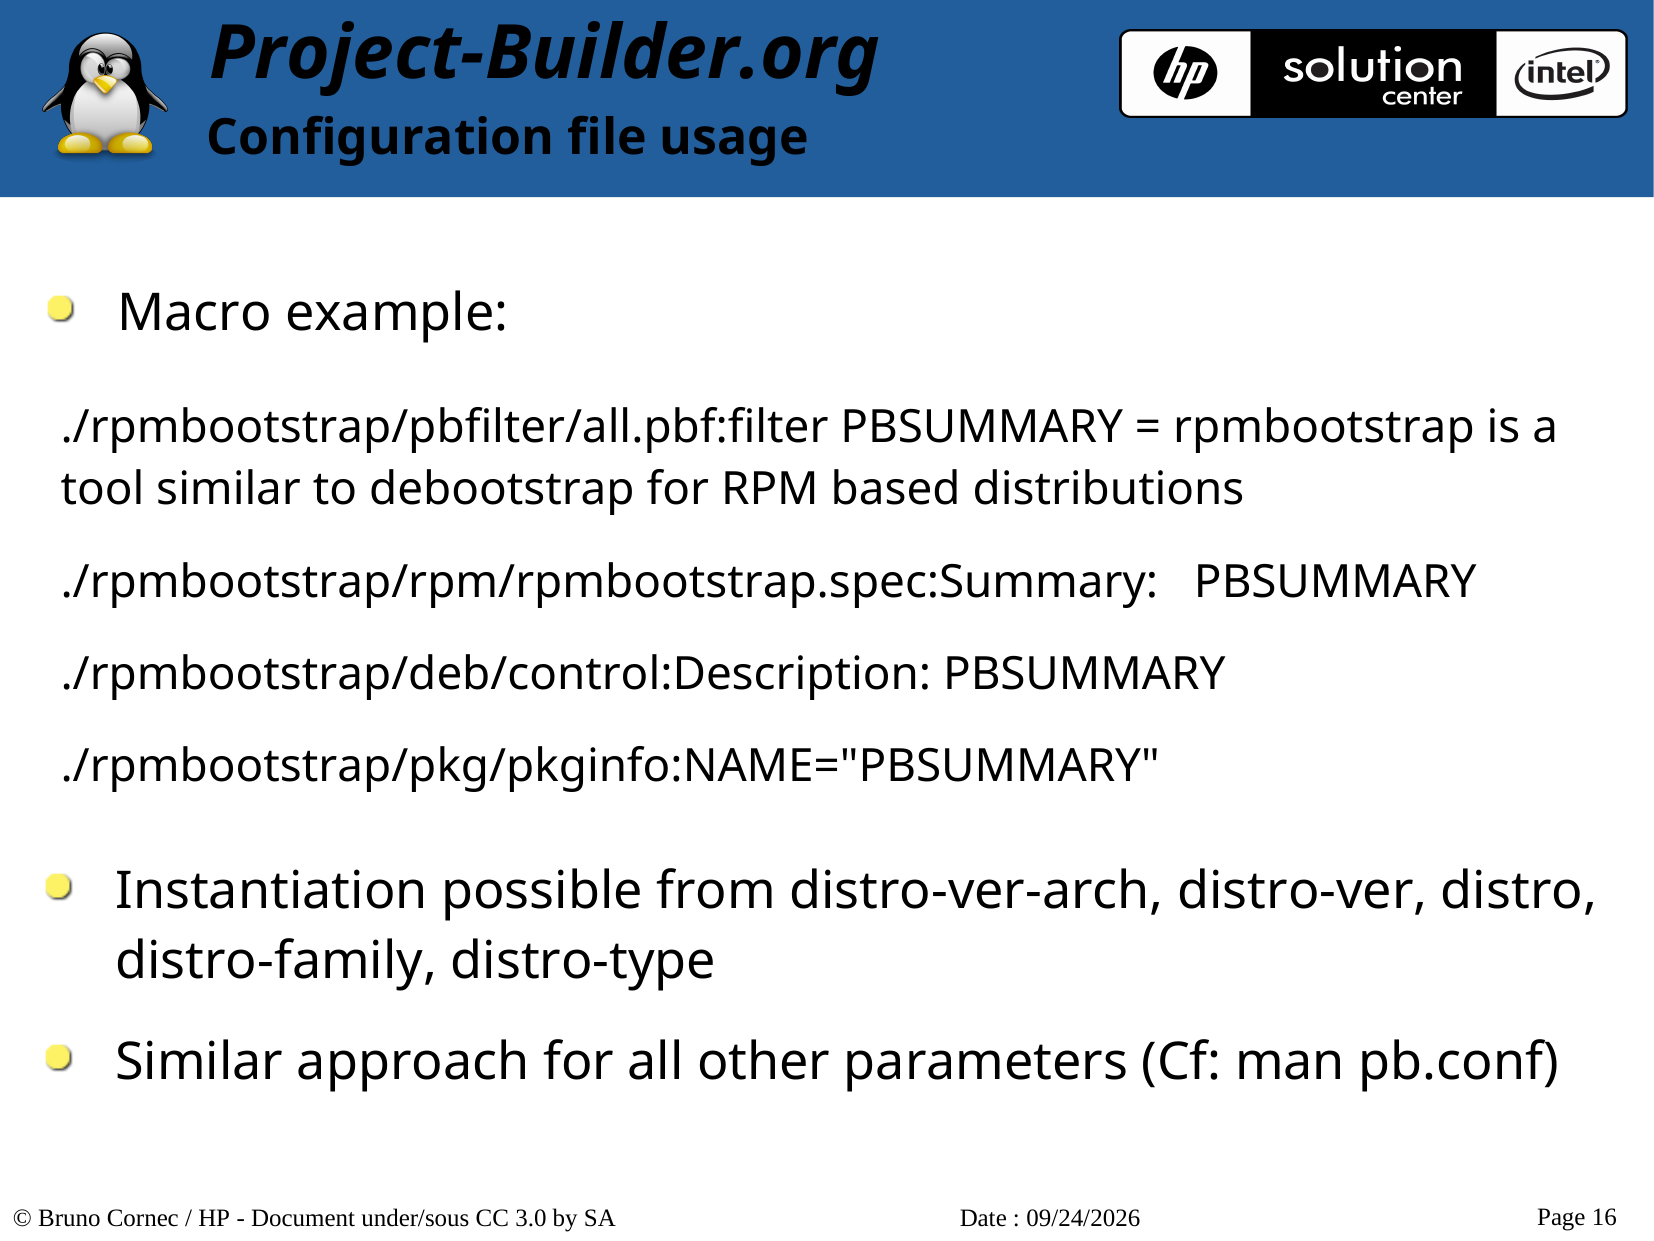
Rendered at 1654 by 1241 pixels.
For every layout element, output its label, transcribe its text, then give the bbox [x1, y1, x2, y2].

picture [44, 1064, 75, 1074]
picture [42, 29, 168, 167]
list Macro example: [34, 274, 1642, 411]
list Instantiation possible from distro-ver-arch, distro-ver, distro, distro-family, distro-type Similar approach for all other parameters (Cf: man pb.conf) [32, 852, 1640, 1064]
picture [1119, 29, 1628, 118]
text_box ./rpmbootstrap/pbfilter/all.pbf:filter PBSUMMARY = rpmbootstrap is a tool similar to debootstrap for RPM based distributions ./rpmbootstrap/rpm/rpmbootstrap.spec:Summary: PBSUMMARY ./rpmbootstrap/deb/control:Description: PBSUMMARY ./rpmbootstrap/pkg/pkginfo:NAME="PBSUMMARY" [60, 411, 1606, 839]
title Configuration file usage [206, 56, 1121, 218]
